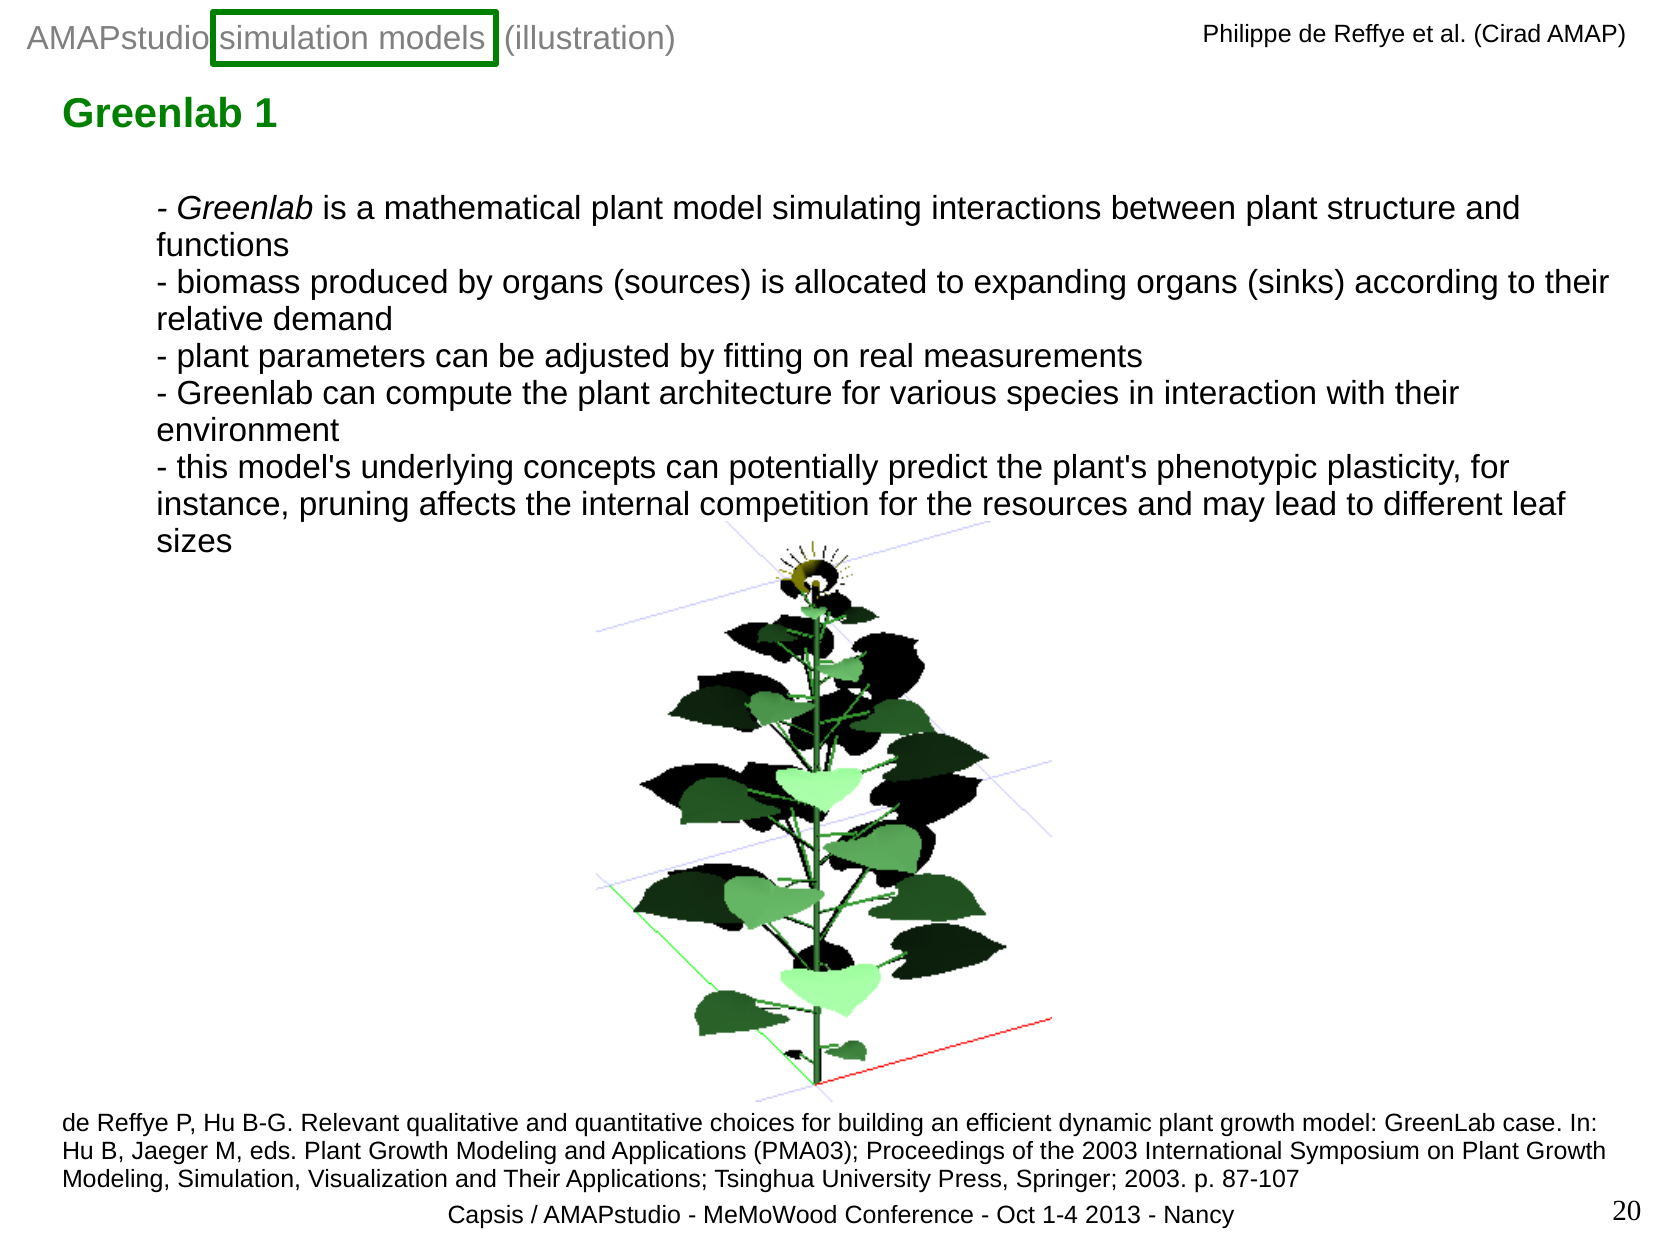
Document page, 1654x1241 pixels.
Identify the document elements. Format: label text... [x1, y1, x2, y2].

picture [596, 567, 1052, 1101]
text_box Capsis / AMAPstudio - MeMoWood Conference - Oct 1-4 2013 - Nancy [307, 1192, 1377, 1236]
text_box - Greenlab is a mathematical plant model simulating interactions between plant structure and functions - biomass produced by organs (sources) is allocated to expanding organs (sinks) according to their relative demand - plant parameters can be adjusted by fitting on real measurements - Greenlab can compute the plant architecture for various species in interaction with their environment - this model's underlying concepts can potentially predict the plant's phenotypic plasticity, for instance, pruning affects the internal competition for the resources and may lead to different leaf sizes [141, 181, 1642, 567]
text_box AMAPstudio simulation models (illustration) [499, 11, 827, 64]
text_box AMAPstudio simulation models (illustration) [11, 11, 210, 64]
text_box AMAPstudio simulation models (illustration) [216, 15, 493, 61]
text_box Philippe de Reffye et al. (Cirad AMAP) [670, 11, 1642, 55]
text_box Greenlab 1 [47, 82, 756, 144]
text_box de Reffye P, Hu B-G. Relevant qualitative and quantitative choices for building an efficient dynamic plant growth model: GreenLab case. In: Hu B, Jaeger M, eds. Plant Growth Modeling and Applications (PMA03); Proceedings of the 2003 International Symposium on Plant Growth Modeling, Simulation, Visualization and Their Applications; Tsinghua University Press, Springer; 2003. p. 87-107 [47, 1101, 1642, 1201]
